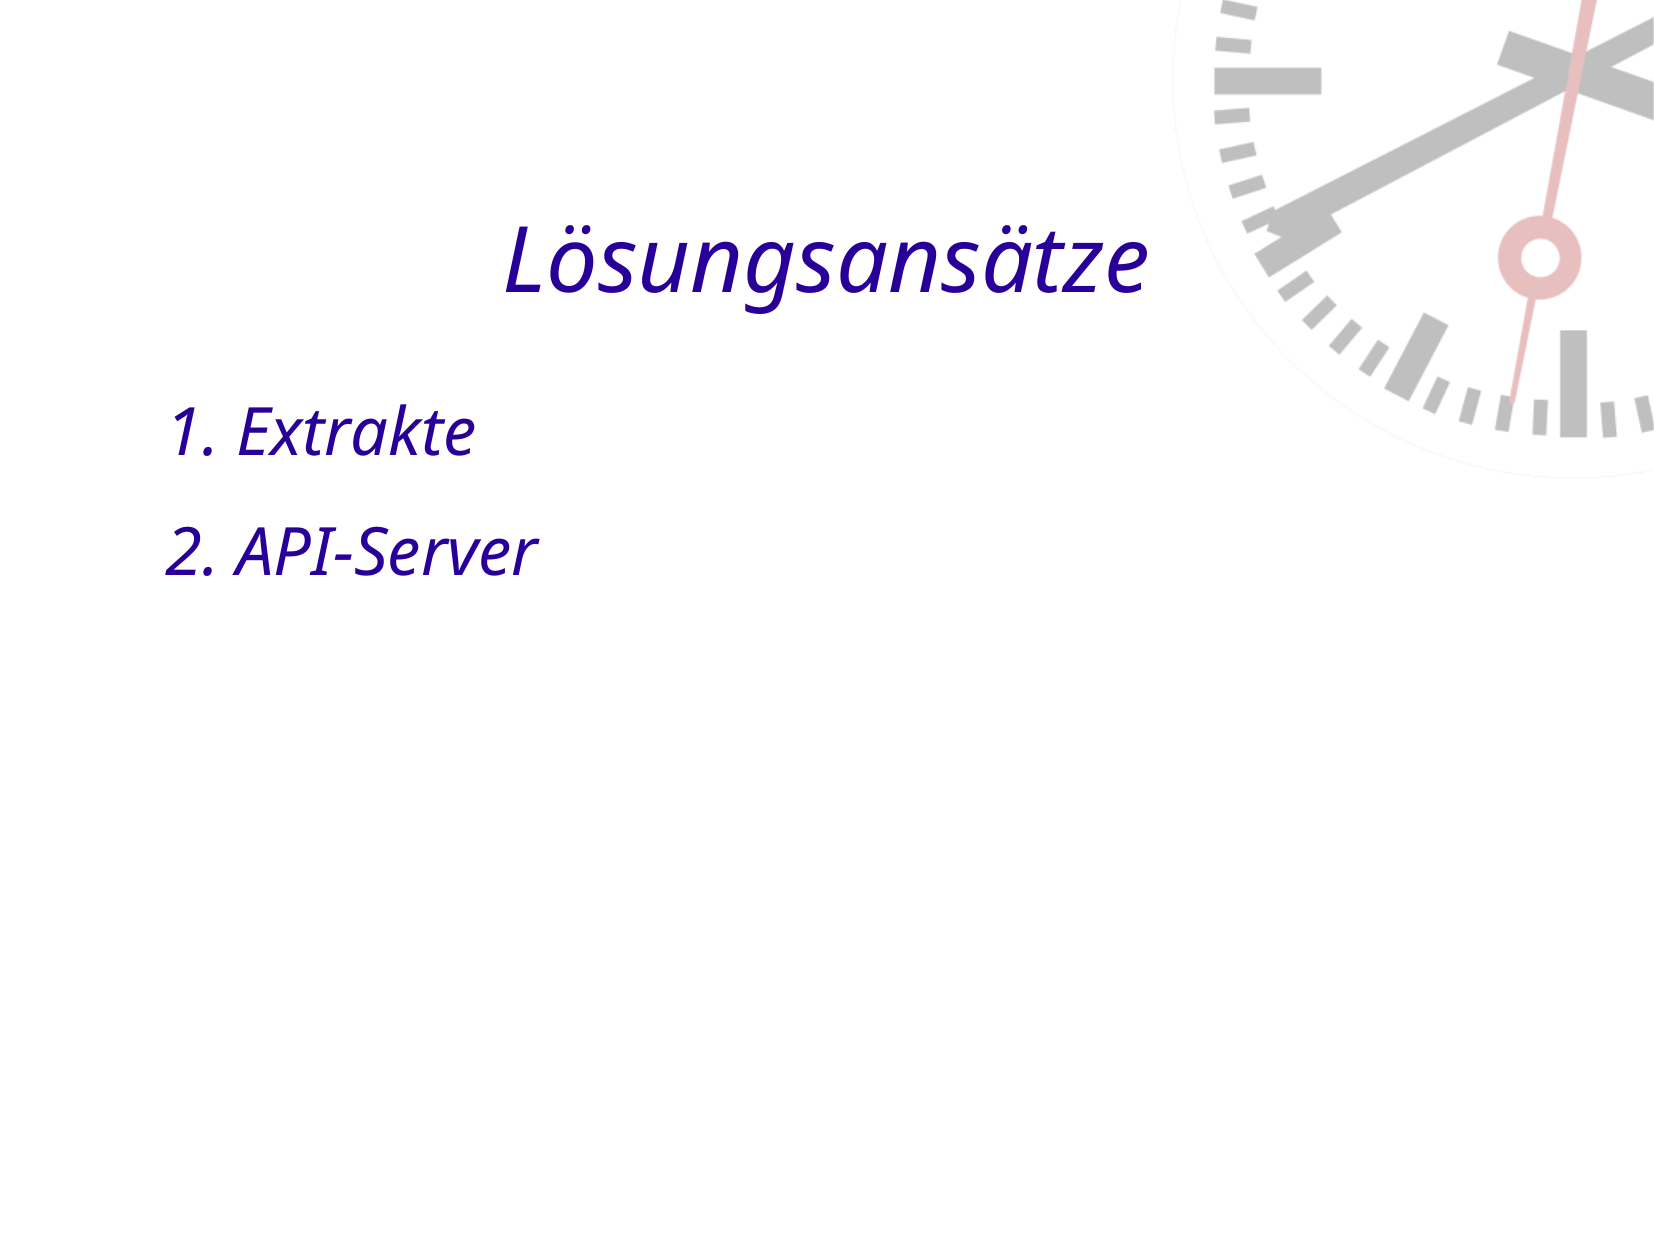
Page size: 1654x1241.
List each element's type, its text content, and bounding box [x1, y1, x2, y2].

list Extrakte API-Server [147, 383, 1506, 1188]
title Lösungsansätze [147, 160, 1506, 353]
picture [0, 0, 1654, 1241]
